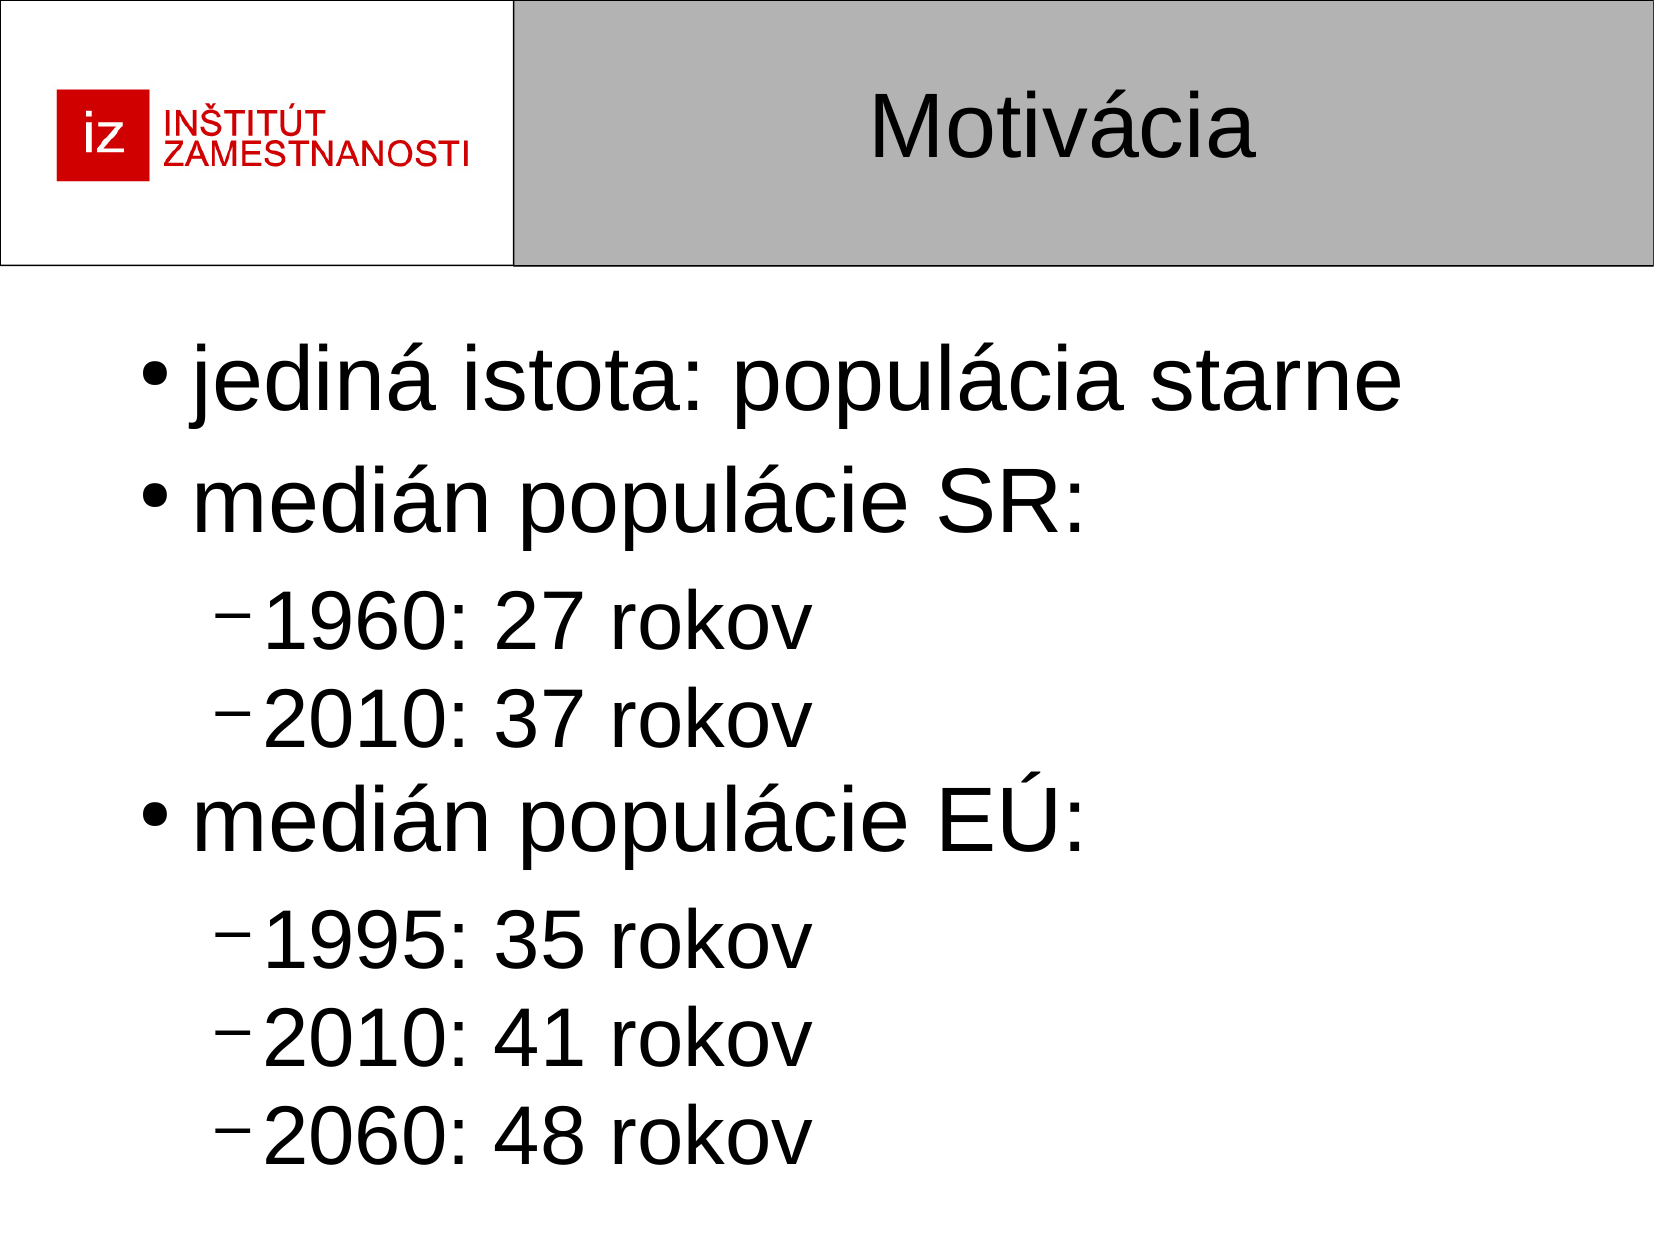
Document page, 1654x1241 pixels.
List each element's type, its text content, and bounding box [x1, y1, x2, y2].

list jediná istota: populácia starne medián populácie SR: 1960: 27 rokov 2010: 37 rokov medián populácie EÚ: 1995: 35 rokov 2010: 41 rokov 2060: 48 rokov [121, 344, 1533, 1201]
title Motivácia [561, 37, 1565, 229]
picture [5, 8, 512, 257]
